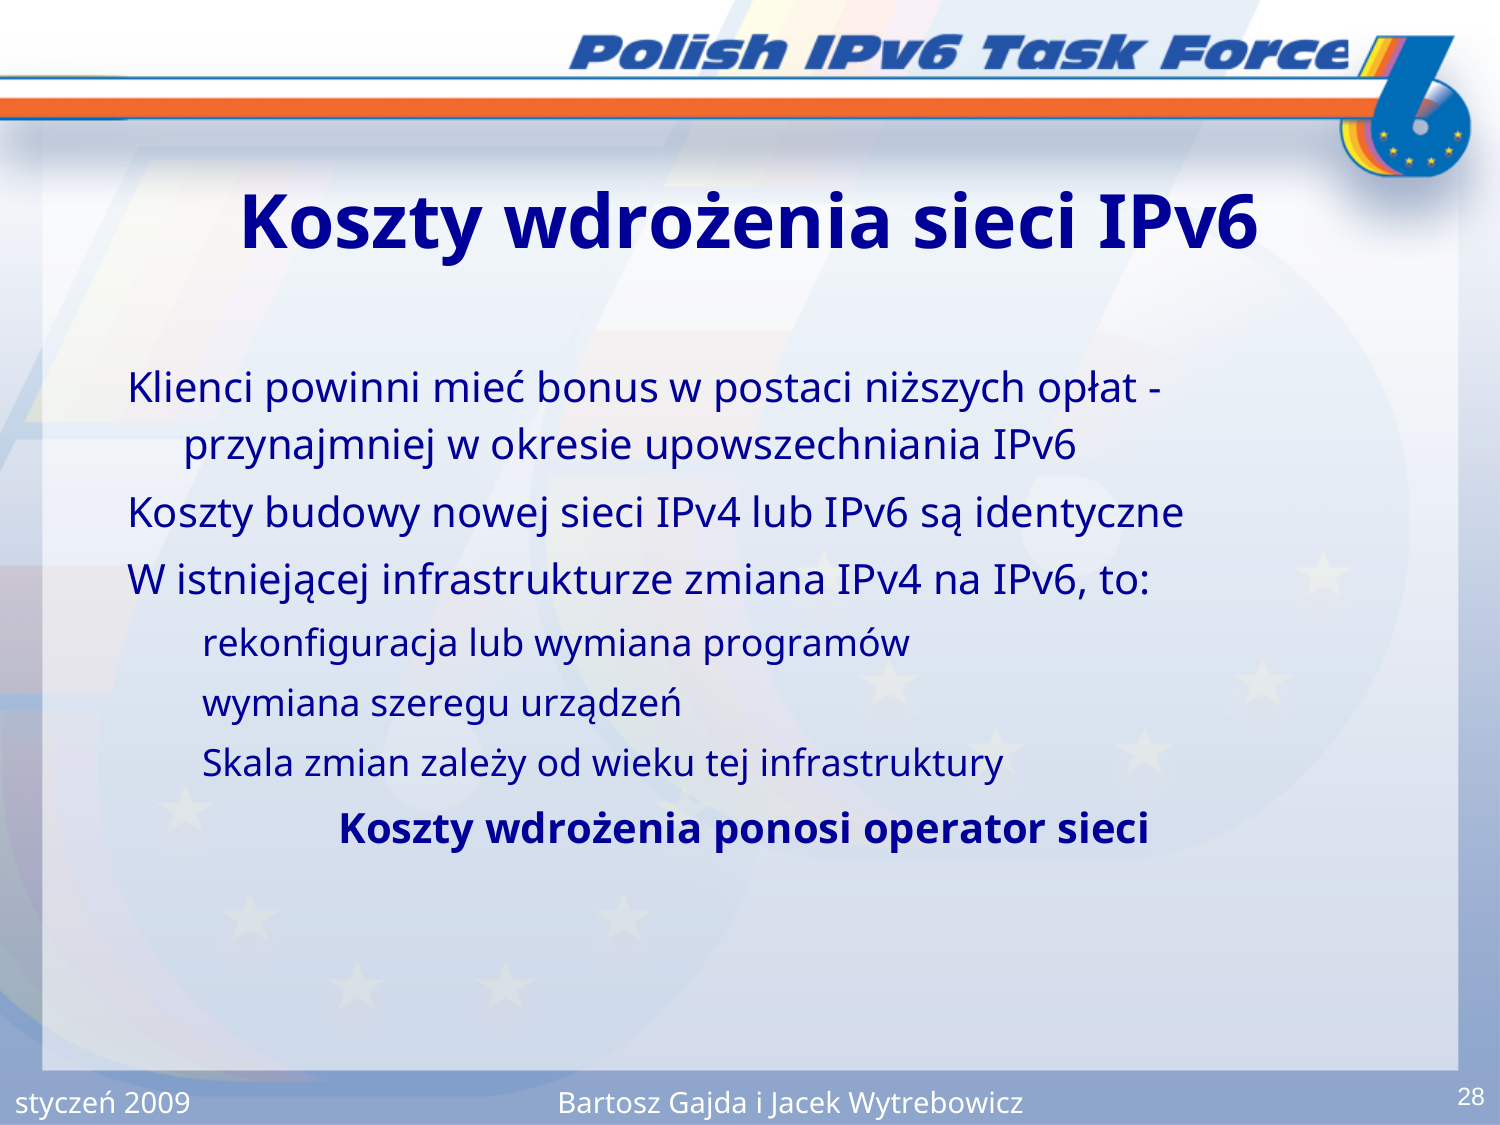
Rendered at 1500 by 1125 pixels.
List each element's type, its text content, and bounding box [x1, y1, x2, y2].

list Klienci powinni mieć bonus w postaci niższych opłat - przynajmniej w okresie upowszechniania IPv6 Koszty budowy nowej sieci IPv4 lub IPv6 są identyczne W istniejącej infrastrukturze zmiana IPv4 na IPv6, to: rekonfiguracja lub wymiana programów wymiana szeregu urządzeń Skala zmian zależy od wieku tej infrastruktury Koszty wdrożenia ponosi operator sieci [112, 350, 1388, 1026]
title Koszty wdrożenia sieci IPv6 [112, 125, 1388, 313]
picture [0, 0, 1500, 1125]
